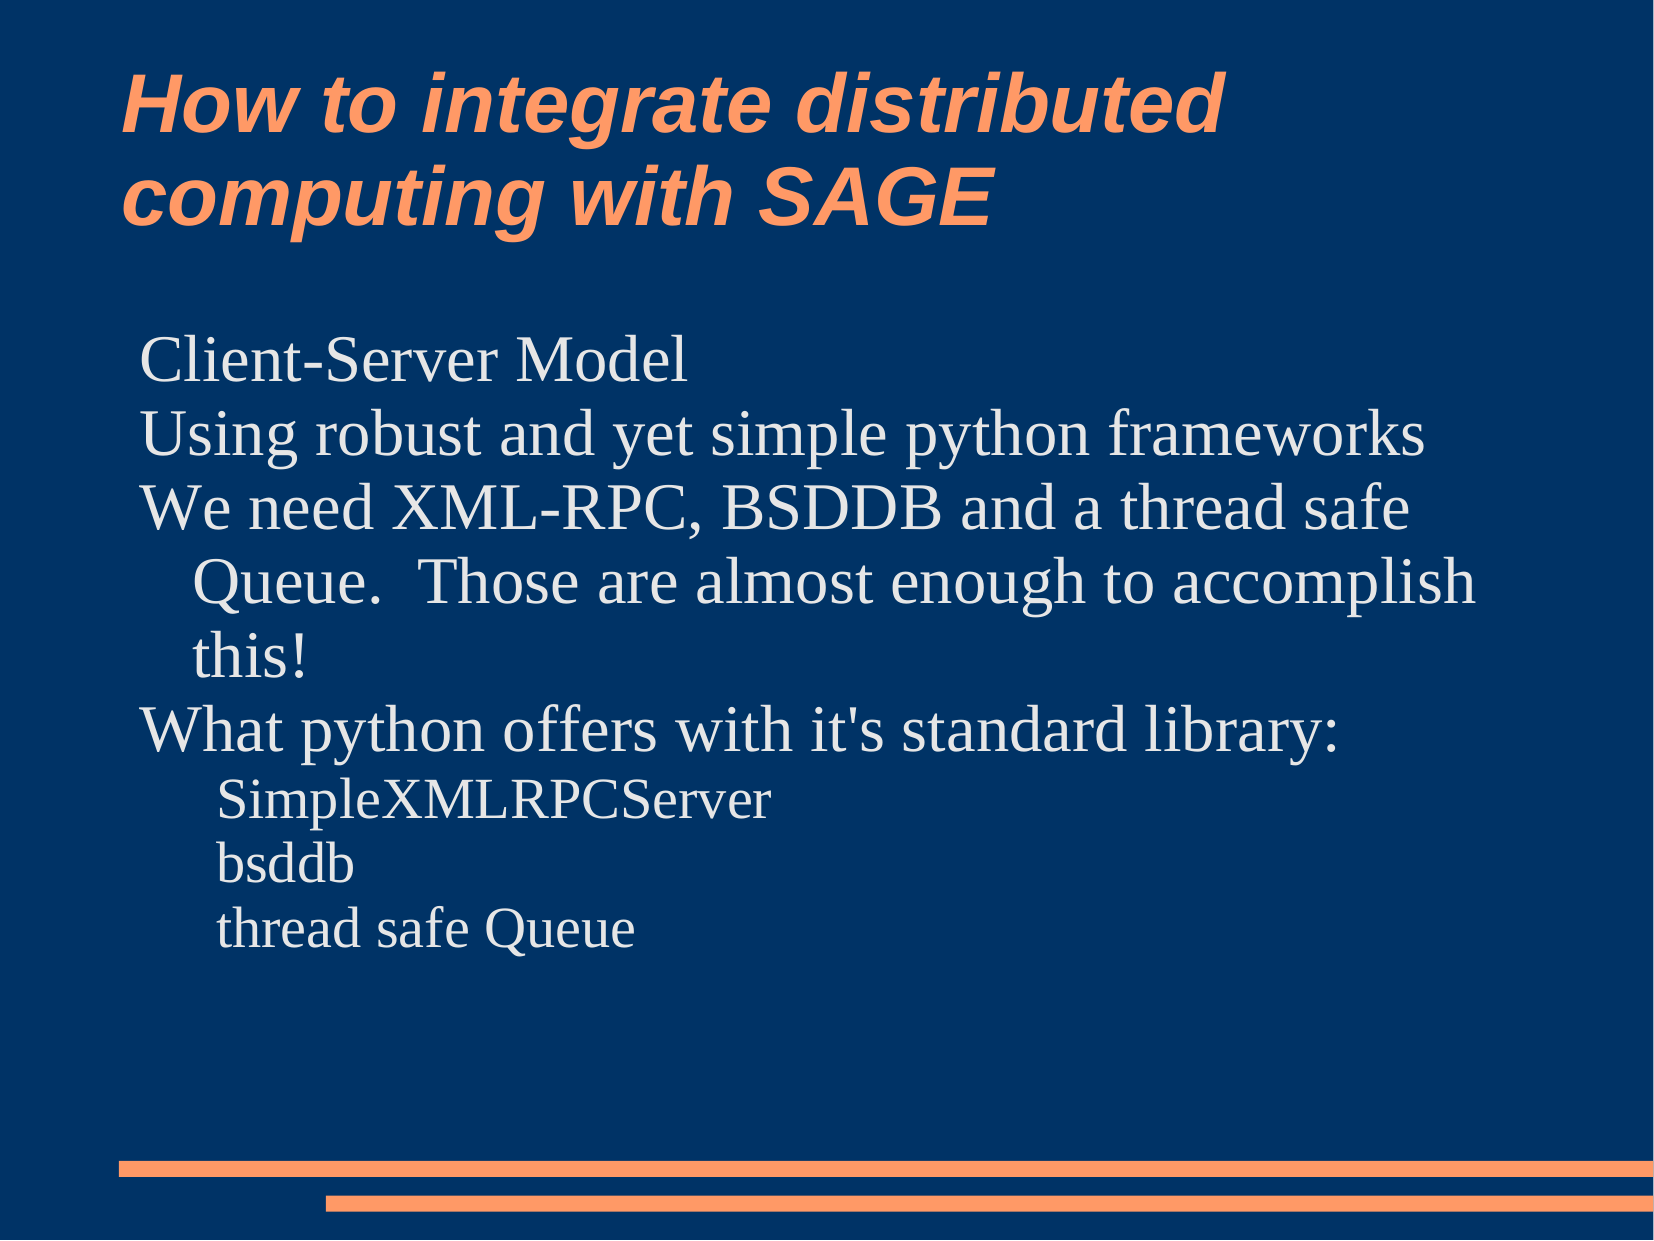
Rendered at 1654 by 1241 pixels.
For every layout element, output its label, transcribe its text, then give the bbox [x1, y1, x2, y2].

list Client-Server Model Using robust and yet simple python frameworks We need XML-RPC, BSDDB and a thread safe Queue. Those are almost enough to accomplish this! What python offers with it's standard library: SimpleXMLRPCServer bsddb thread safe Queue [121, 322, 1561, 1133]
title How to integrate distributed computing with SAGE [121, 46, 1534, 254]
